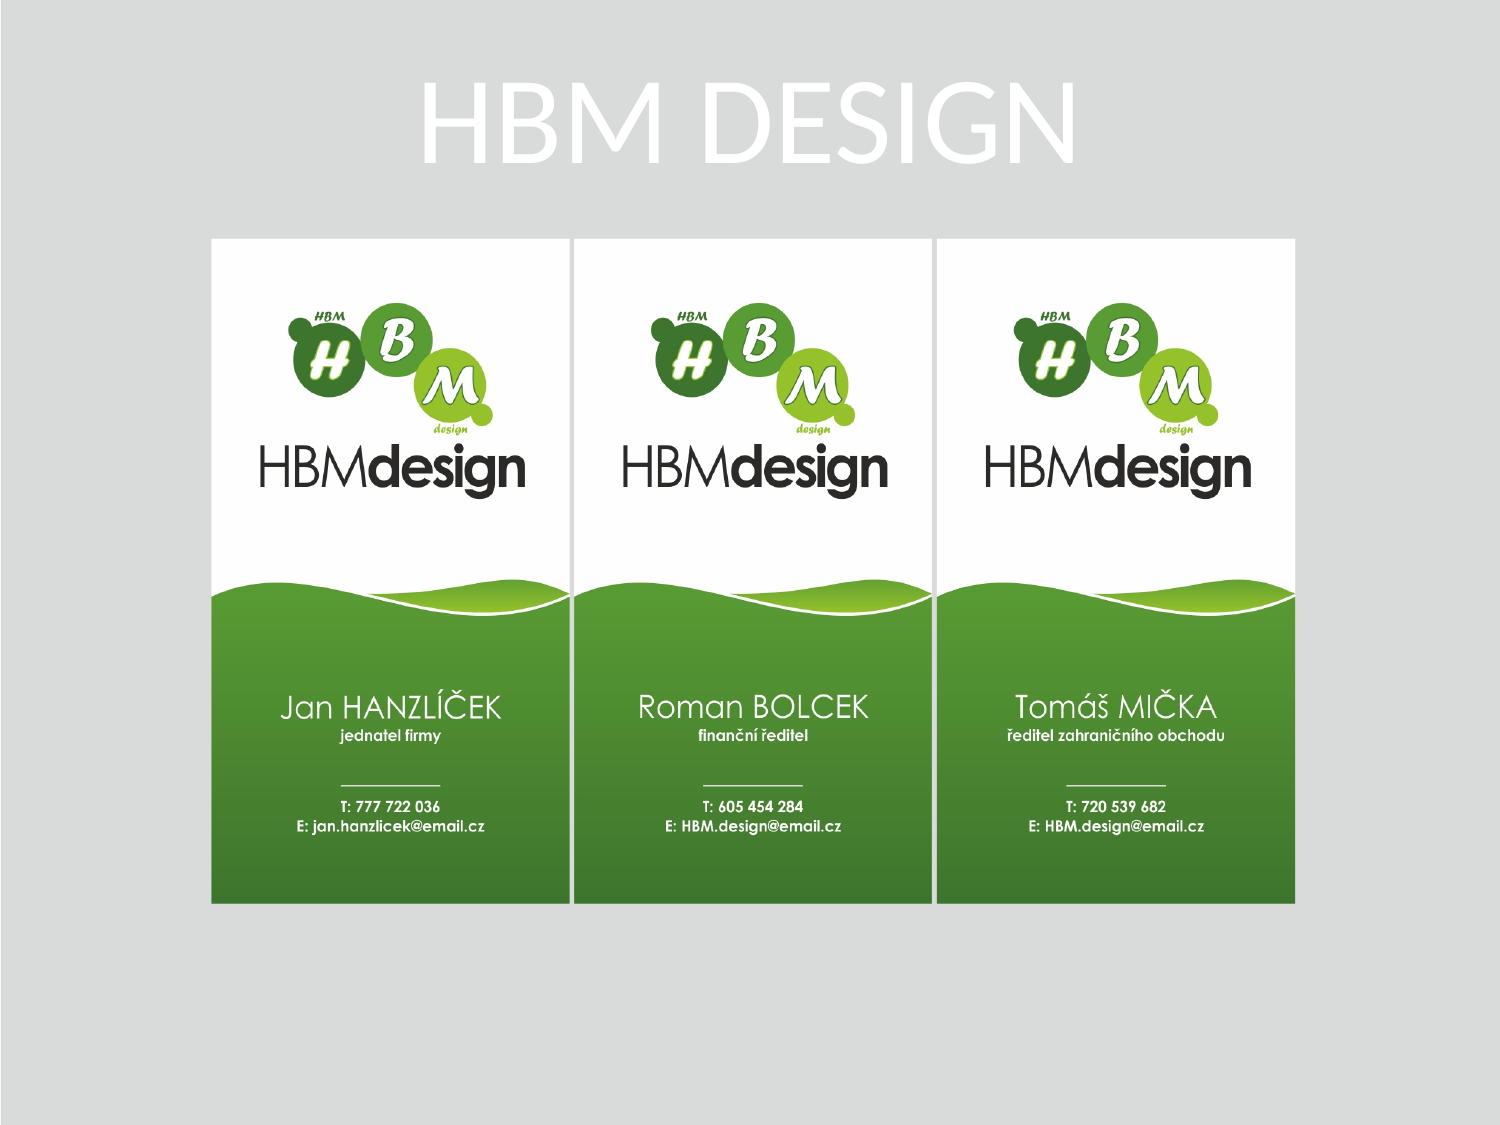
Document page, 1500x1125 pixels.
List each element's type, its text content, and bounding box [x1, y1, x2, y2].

picture [0, 0, 1500, 1125]
subtitle HBM DESIGN [225, 30, 1276, 386]
title [112, 349, 1388, 591]
